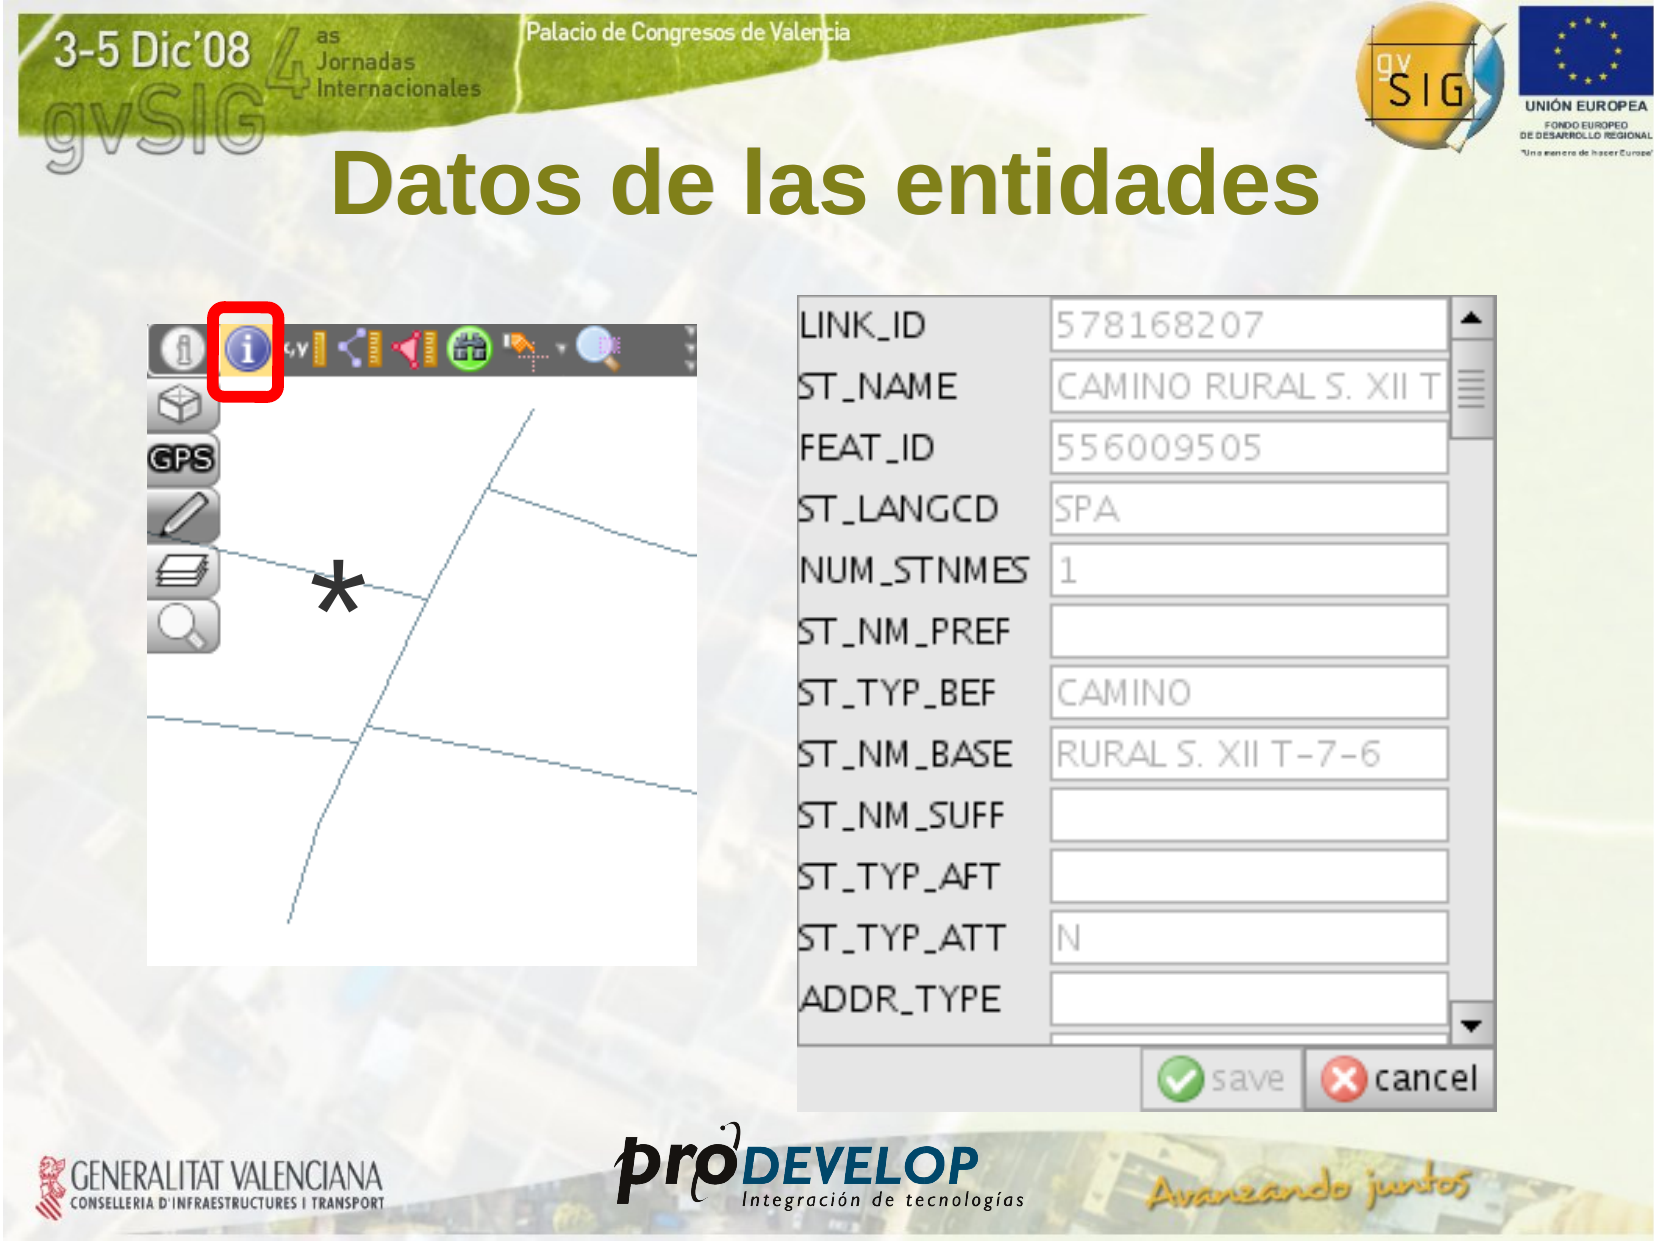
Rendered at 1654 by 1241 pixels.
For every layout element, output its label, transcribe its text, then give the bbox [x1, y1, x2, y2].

title Datos de las entidades [82, 78, 1571, 287]
picture [3, 0, 1654, 1241]
text_box * [295, 520, 414, 703]
